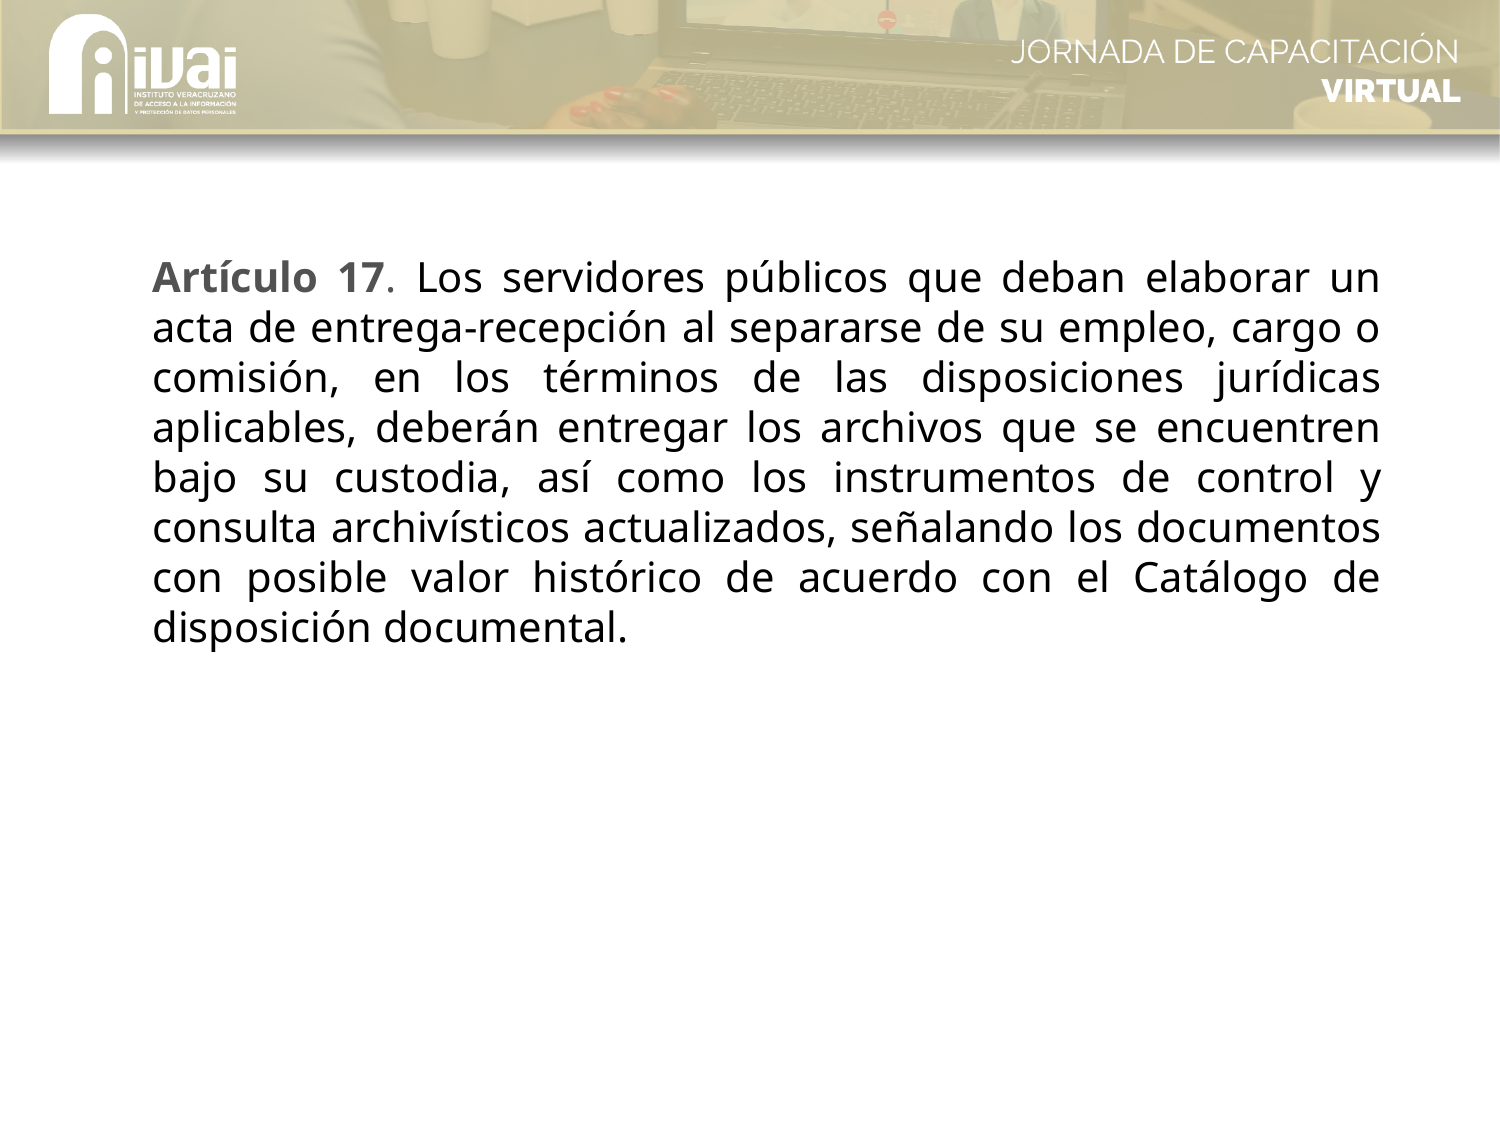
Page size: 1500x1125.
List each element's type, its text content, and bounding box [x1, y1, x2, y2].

text_box Artículo 17. Los servidores públicos que deban elaborar un acta de entrega-recepción al separarse de su empleo, cargo o comisión, en los términos de las disposiciones jurídicas aplicables, deberán entregar los archivos que se encuentren bajo su custodia, así como los instrumentos de control y consulta archivísticos actualizados, señalando los documentos con posible valor histórico de acuerdo con el Catálogo de disposición documental. [138, 244, 1407, 659]
